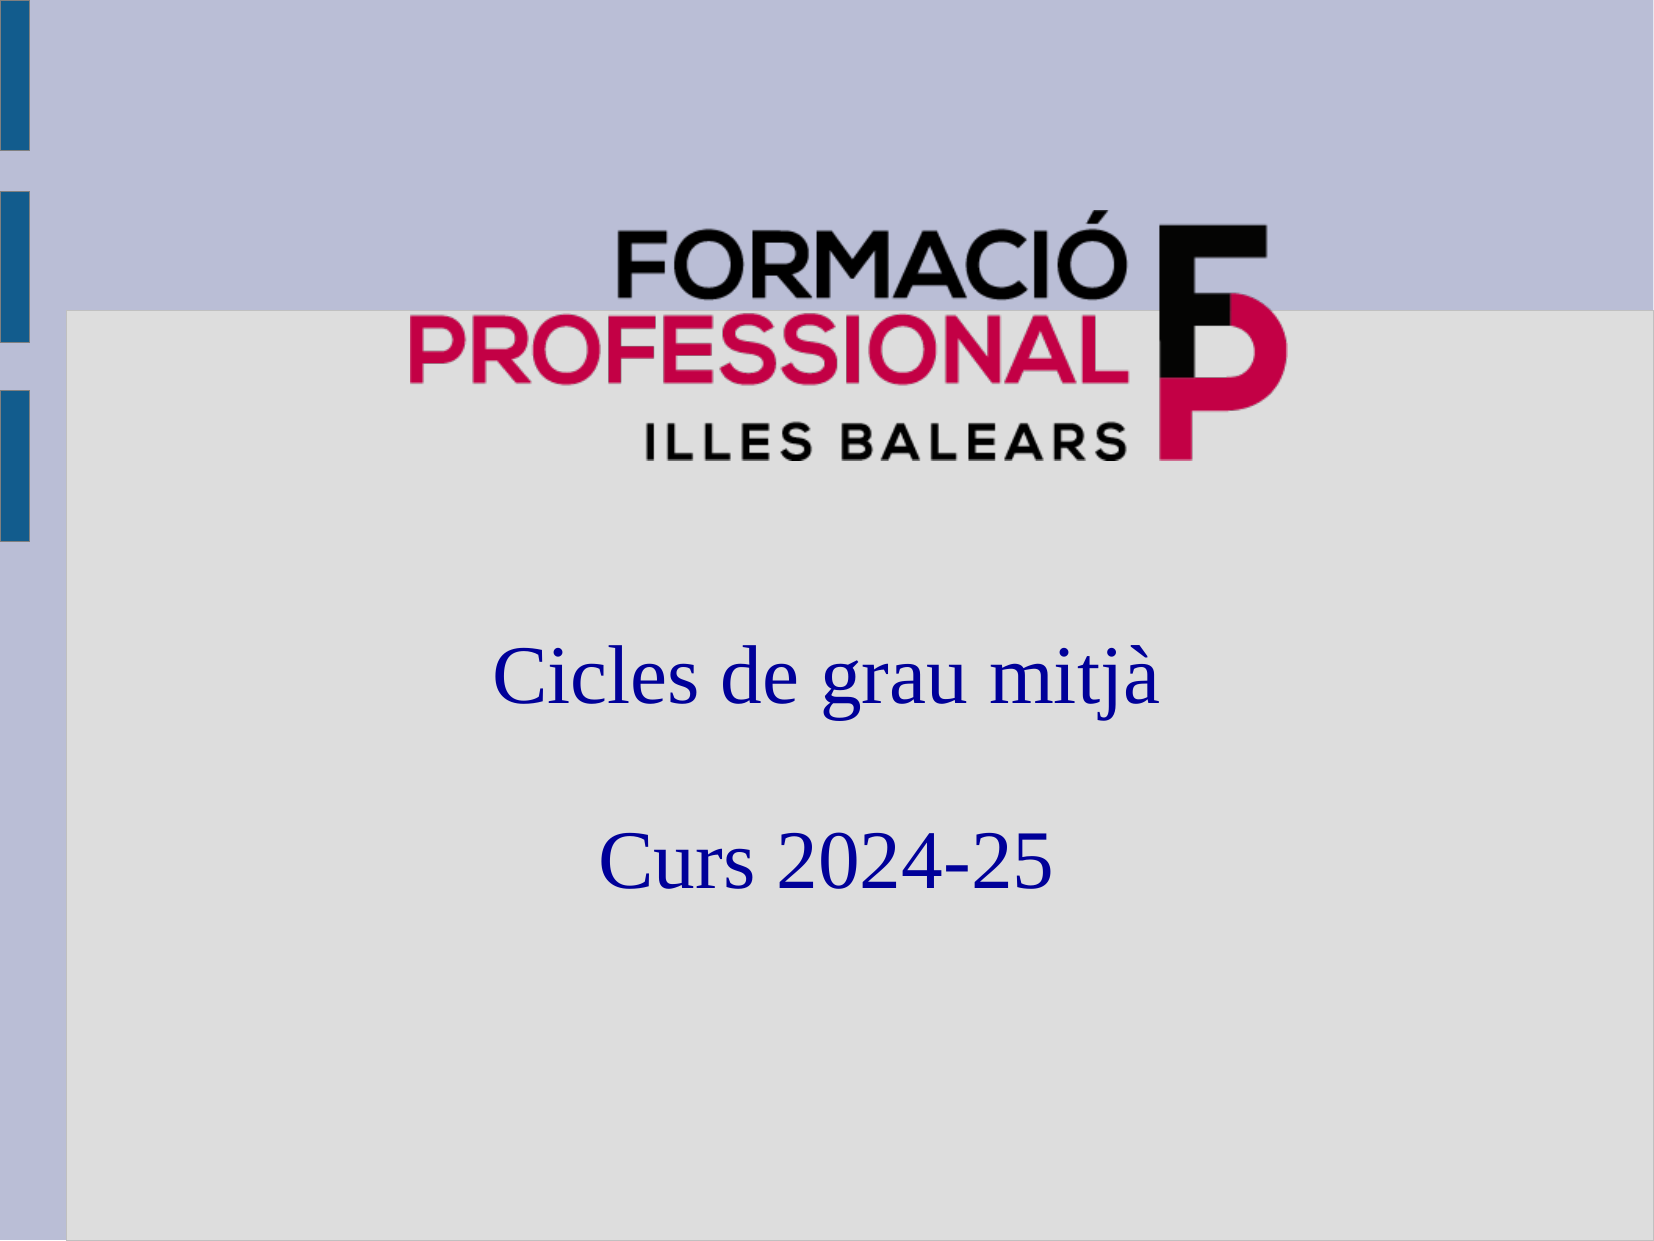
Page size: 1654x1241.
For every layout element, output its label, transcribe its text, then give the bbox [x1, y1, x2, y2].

picture [410, 210, 1288, 461]
subtitle Cicles de grau mitjà Curs 2024-25 [82, 56, 1571, 1102]
